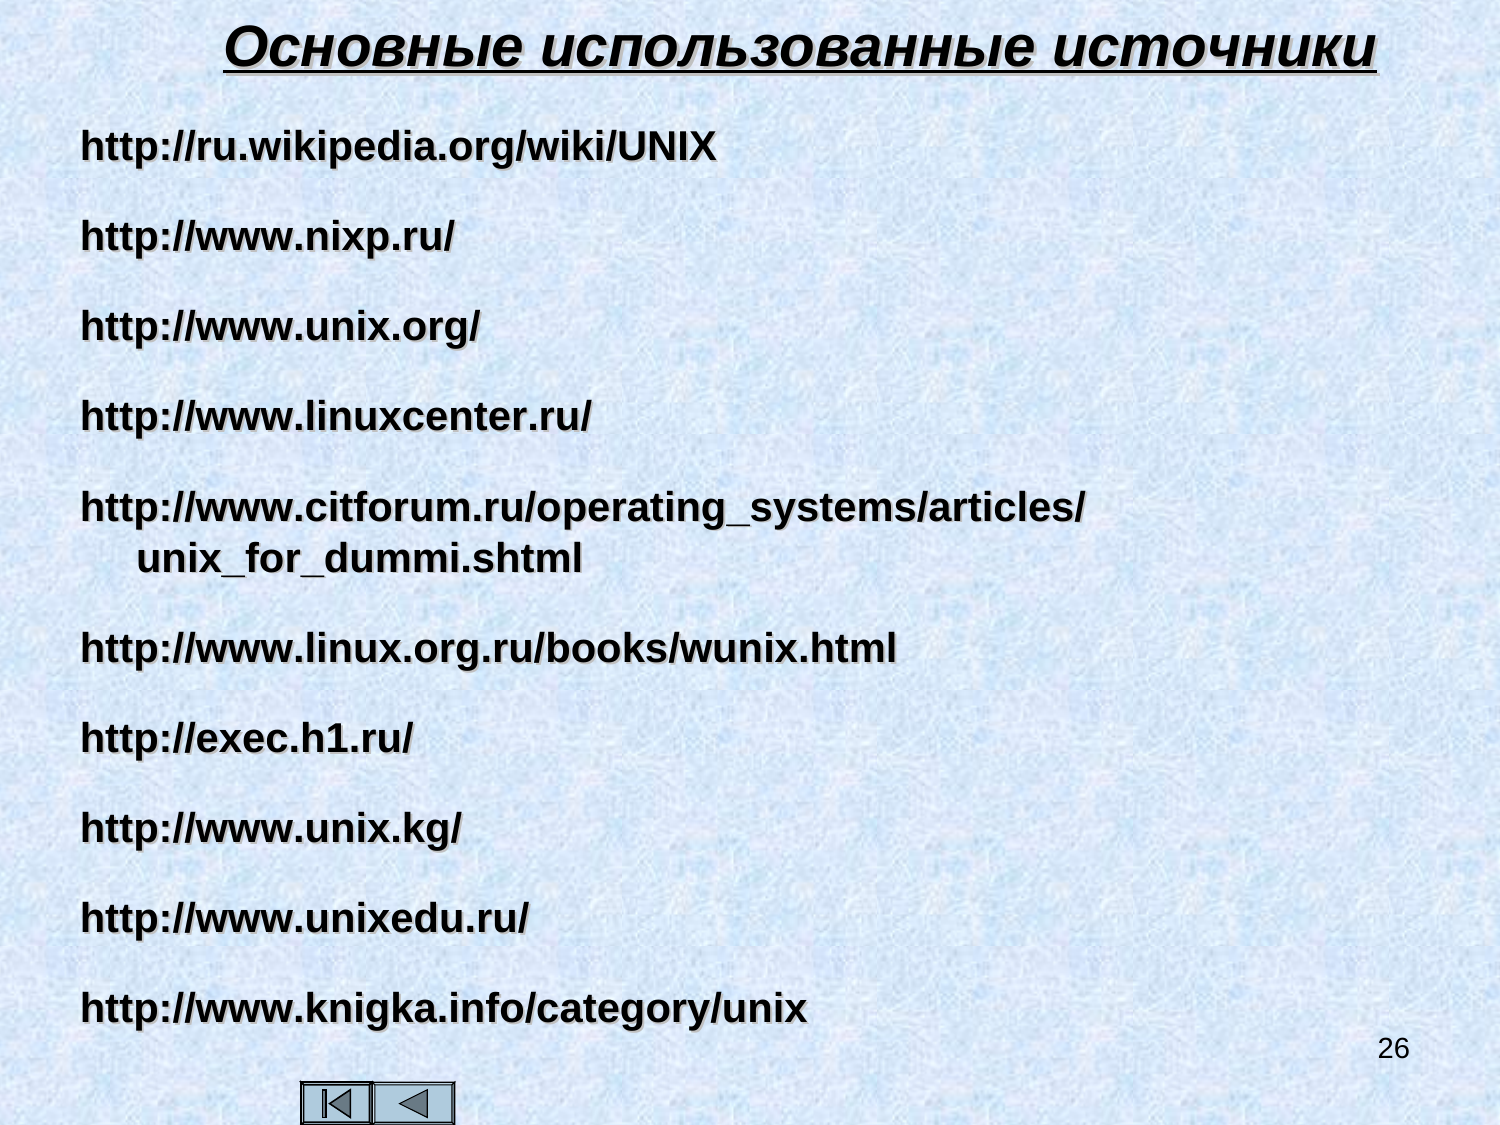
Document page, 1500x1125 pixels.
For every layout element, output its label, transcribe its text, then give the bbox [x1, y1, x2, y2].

picture [0, 0, 1500, 1125]
list Основные использованные источники http://ru.wikipedia.org/wiki/UNIX http://www.nixp.ru/ http://www.unix.org/ http://www.linuxcenter.ru/ http://www.citforum.ru/operating_systems/articles/unix_for_dummi.shtml http://www.linux.org.ru/books/wunix.html http://exec.h1.ru/ http://www.unix.kg/ http://www.unixedu.ru/ http://www.knigka.info/category/unix [64, 0, 1500, 1061]
text_box [374, 1082, 455, 1125]
text_box [302, 1082, 373, 1125]
